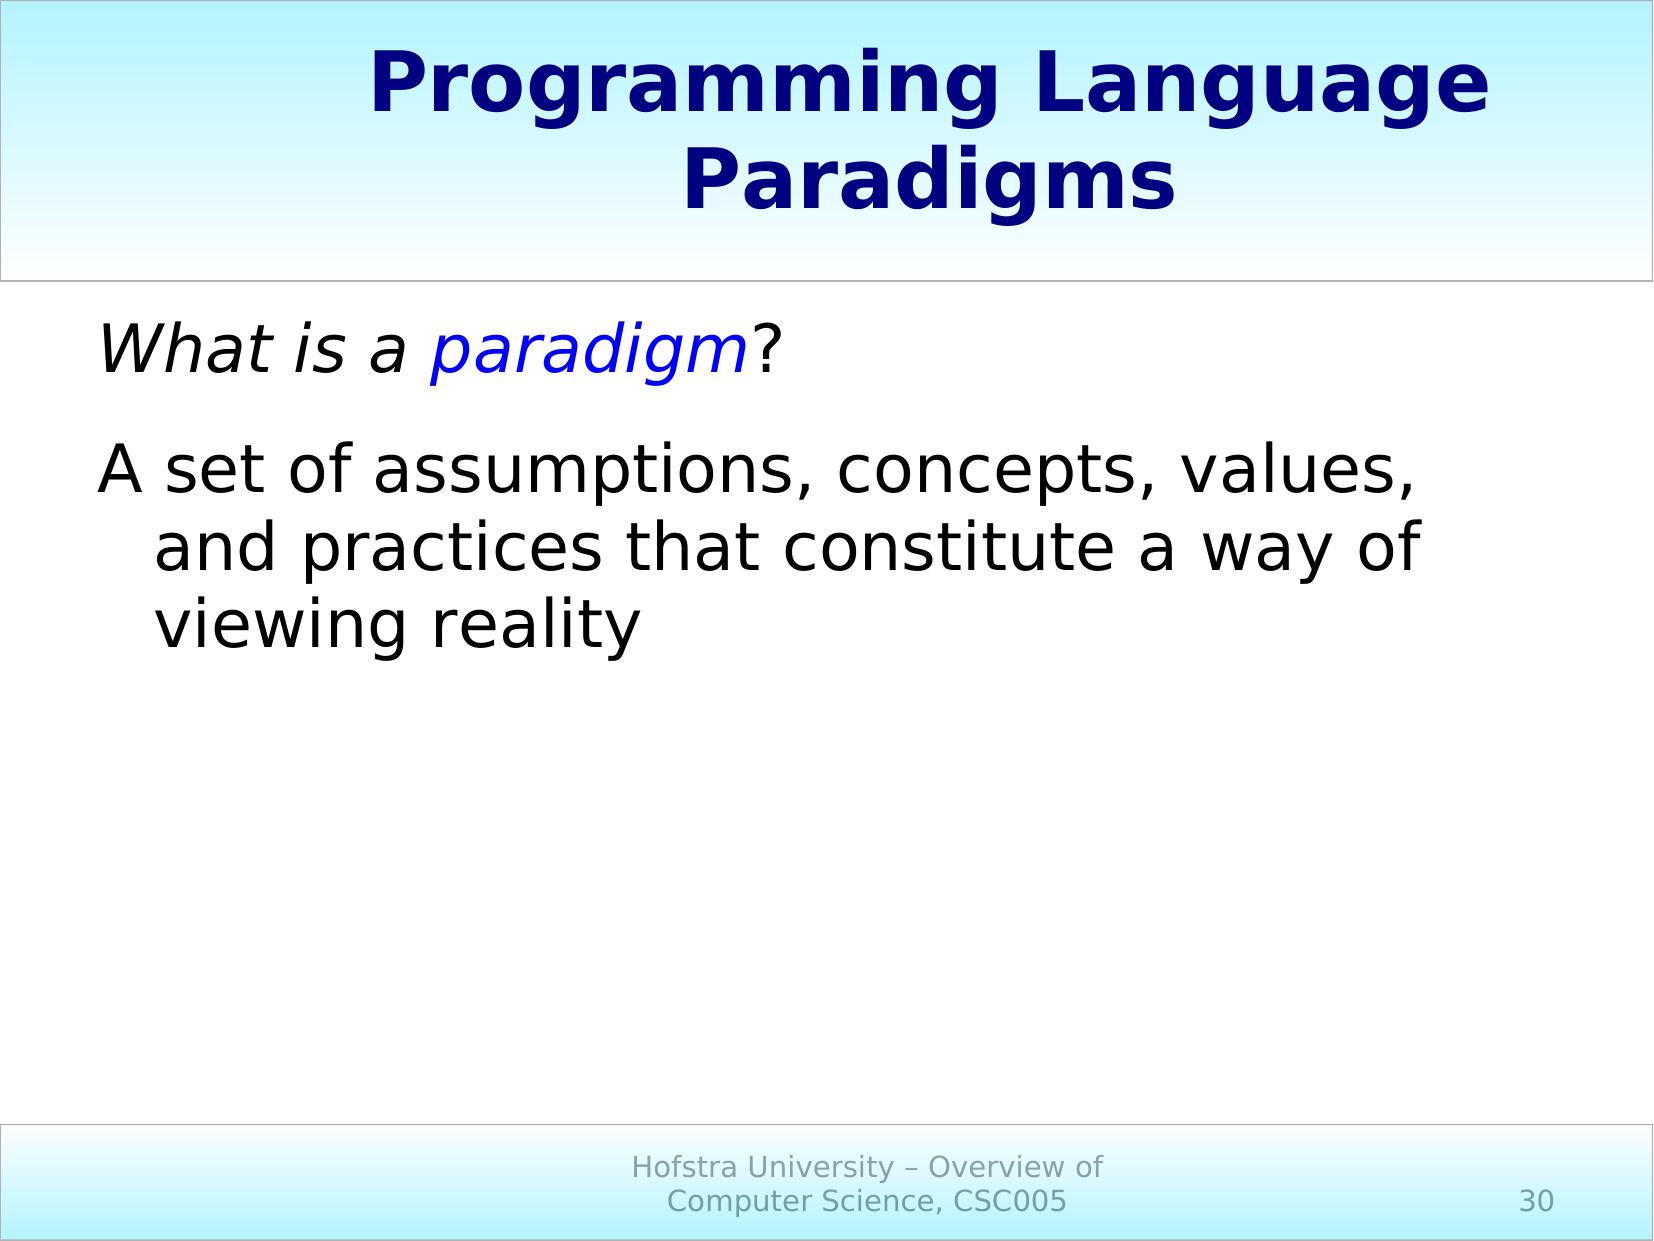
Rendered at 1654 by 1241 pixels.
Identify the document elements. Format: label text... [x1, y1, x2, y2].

list What is a paradigm? A set of assumptions, concepts, values, and practices that constitute a way of viewing reality [82, 303, 1571, 1131]
title Programming Language Paradigms [247, 12, 1612, 250]
